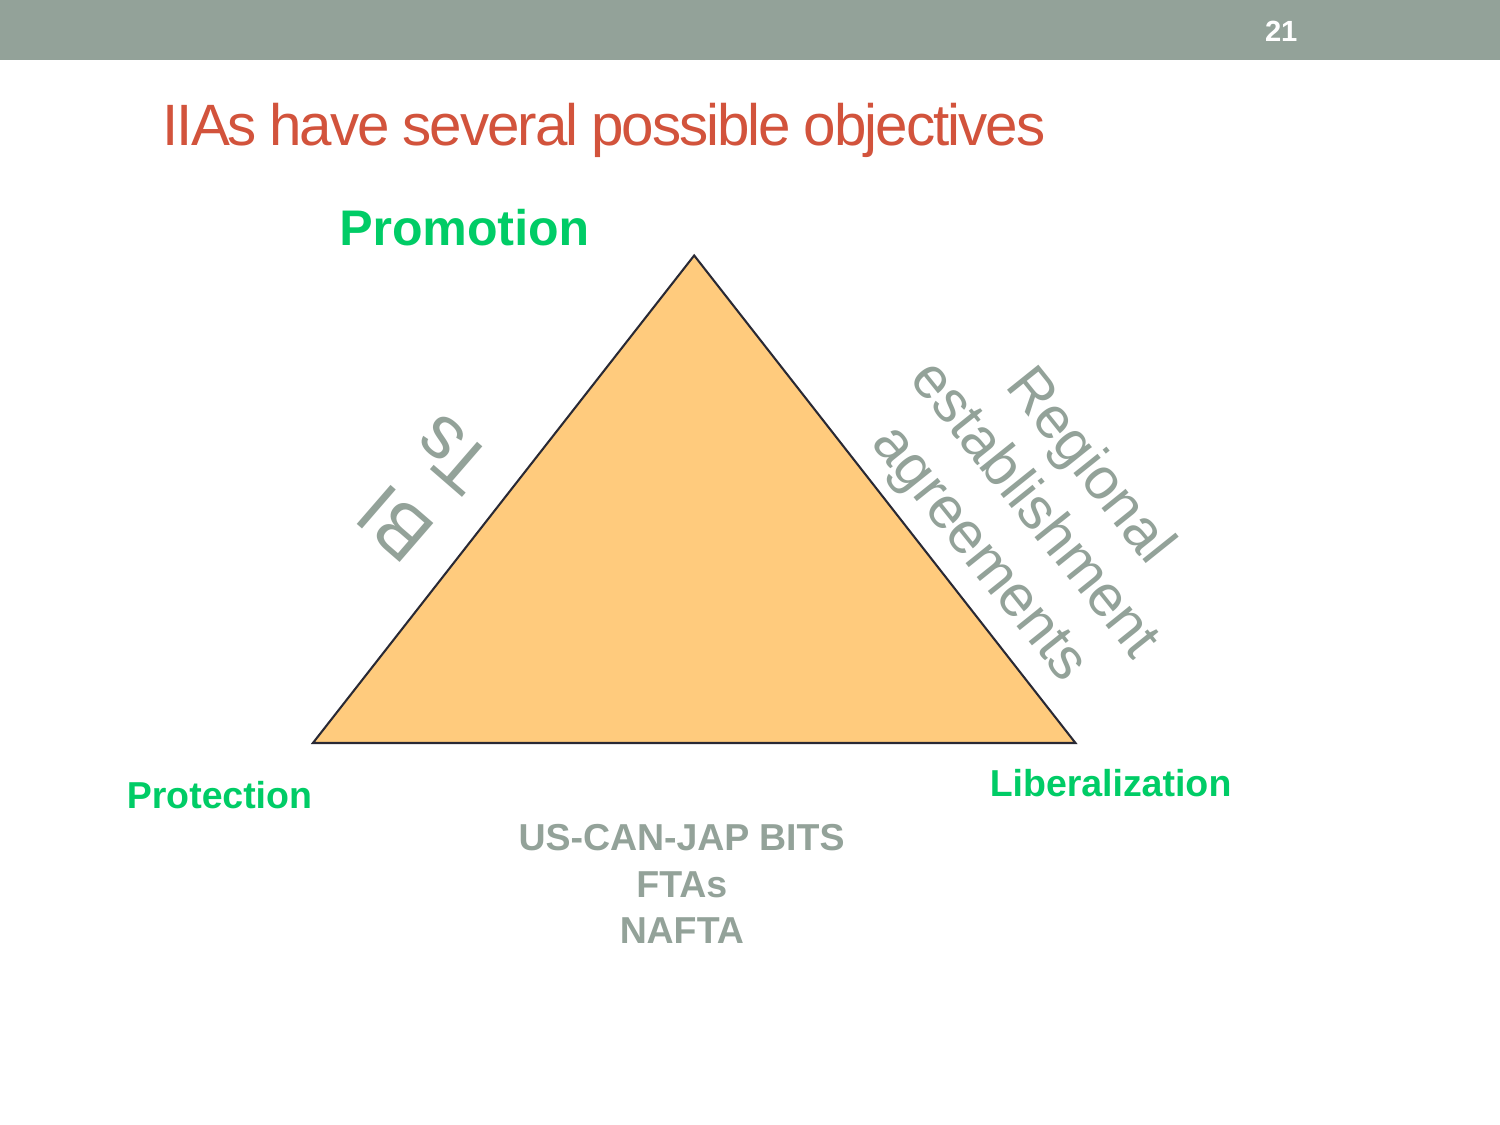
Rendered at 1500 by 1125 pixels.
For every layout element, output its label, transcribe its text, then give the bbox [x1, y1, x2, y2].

text_box Regional establishment agreements [788, 230, 1292, 751]
text_box Protection [112, 763, 385, 824]
text_box Liberalization [975, 751, 1329, 812]
list Promotion [75, 187, 1425, 988]
text_box BITs [305, 360, 536, 600]
text_box [312, 255, 1076, 743]
title IIAs have several possible objectives [147, 78, 1267, 166]
text_box US-CAN-JAP BITS FTAs NAFTA [419, 810, 945, 960]
slide_number <編號> [1250, 3, 1425, 57]
